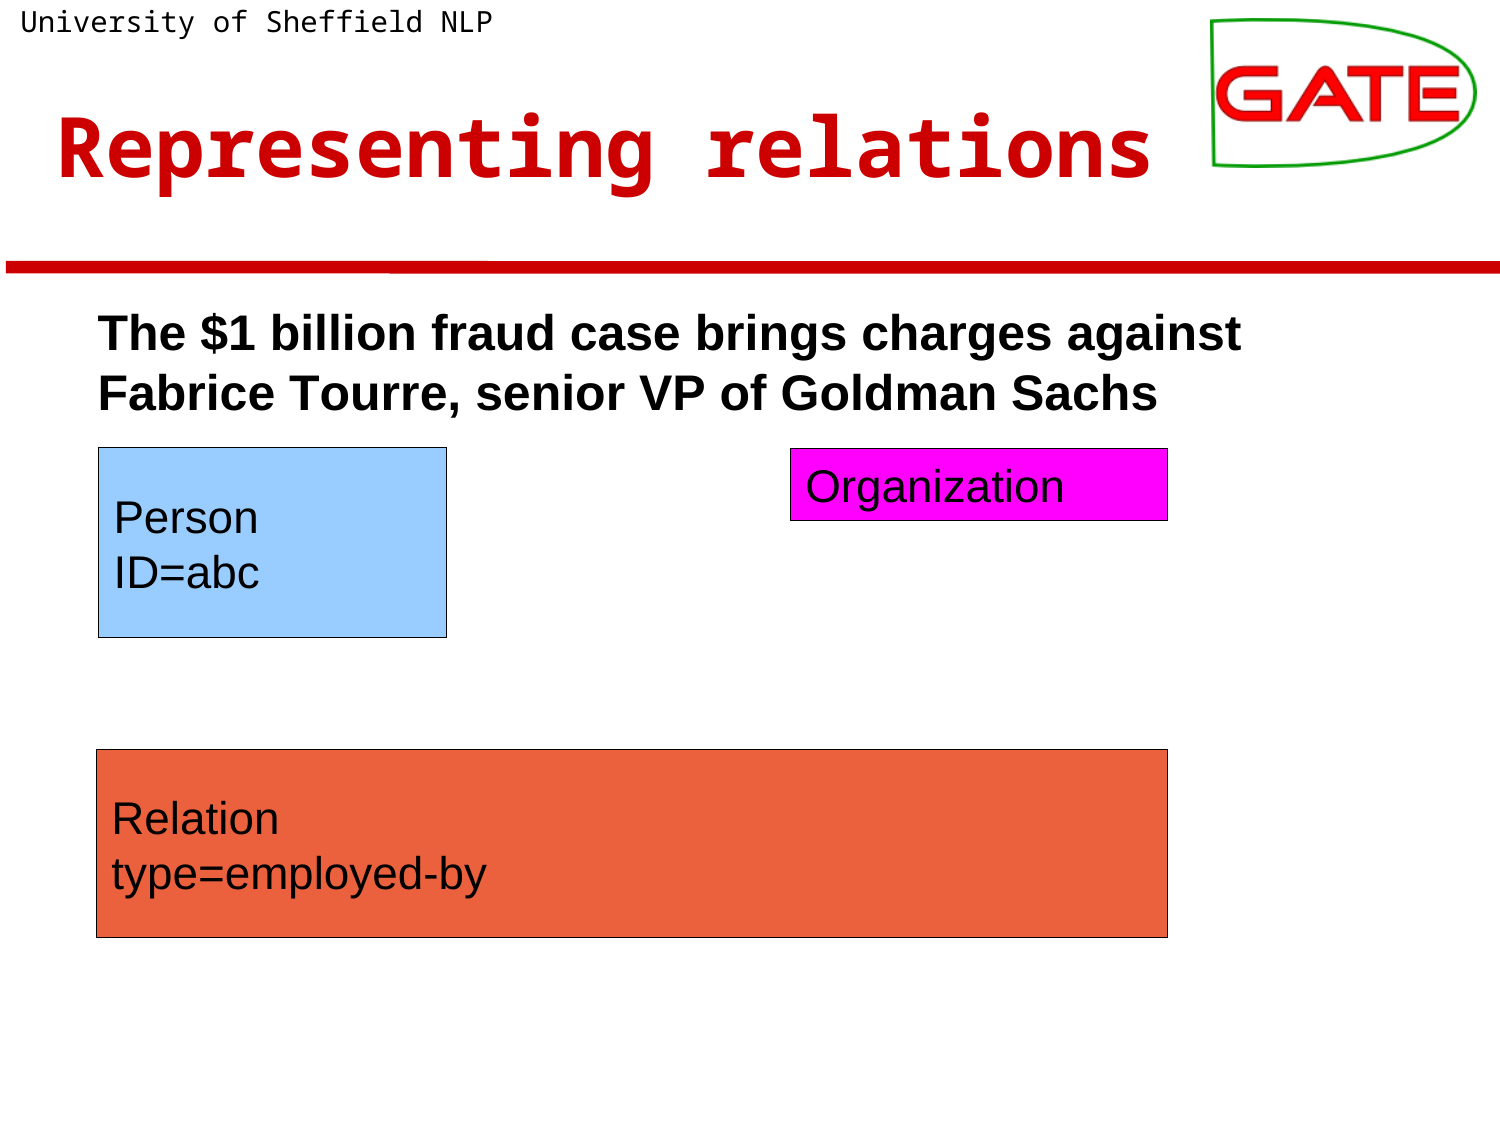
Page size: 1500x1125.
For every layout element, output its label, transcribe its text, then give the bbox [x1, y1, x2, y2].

text_box Relation type=employed-by [96, 749, 1168, 938]
text_box The $1 billion fraud case brings charges against Fabrice Tourre, senior VP of Goldman Sachs [83, 293, 1263, 429]
picture [1210, 18, 1477, 168]
text_box Organization [790, 448, 1168, 521]
text_box Person ID=abc [98, 447, 447, 638]
title Representing relations [41, 30, 1391, 262]
